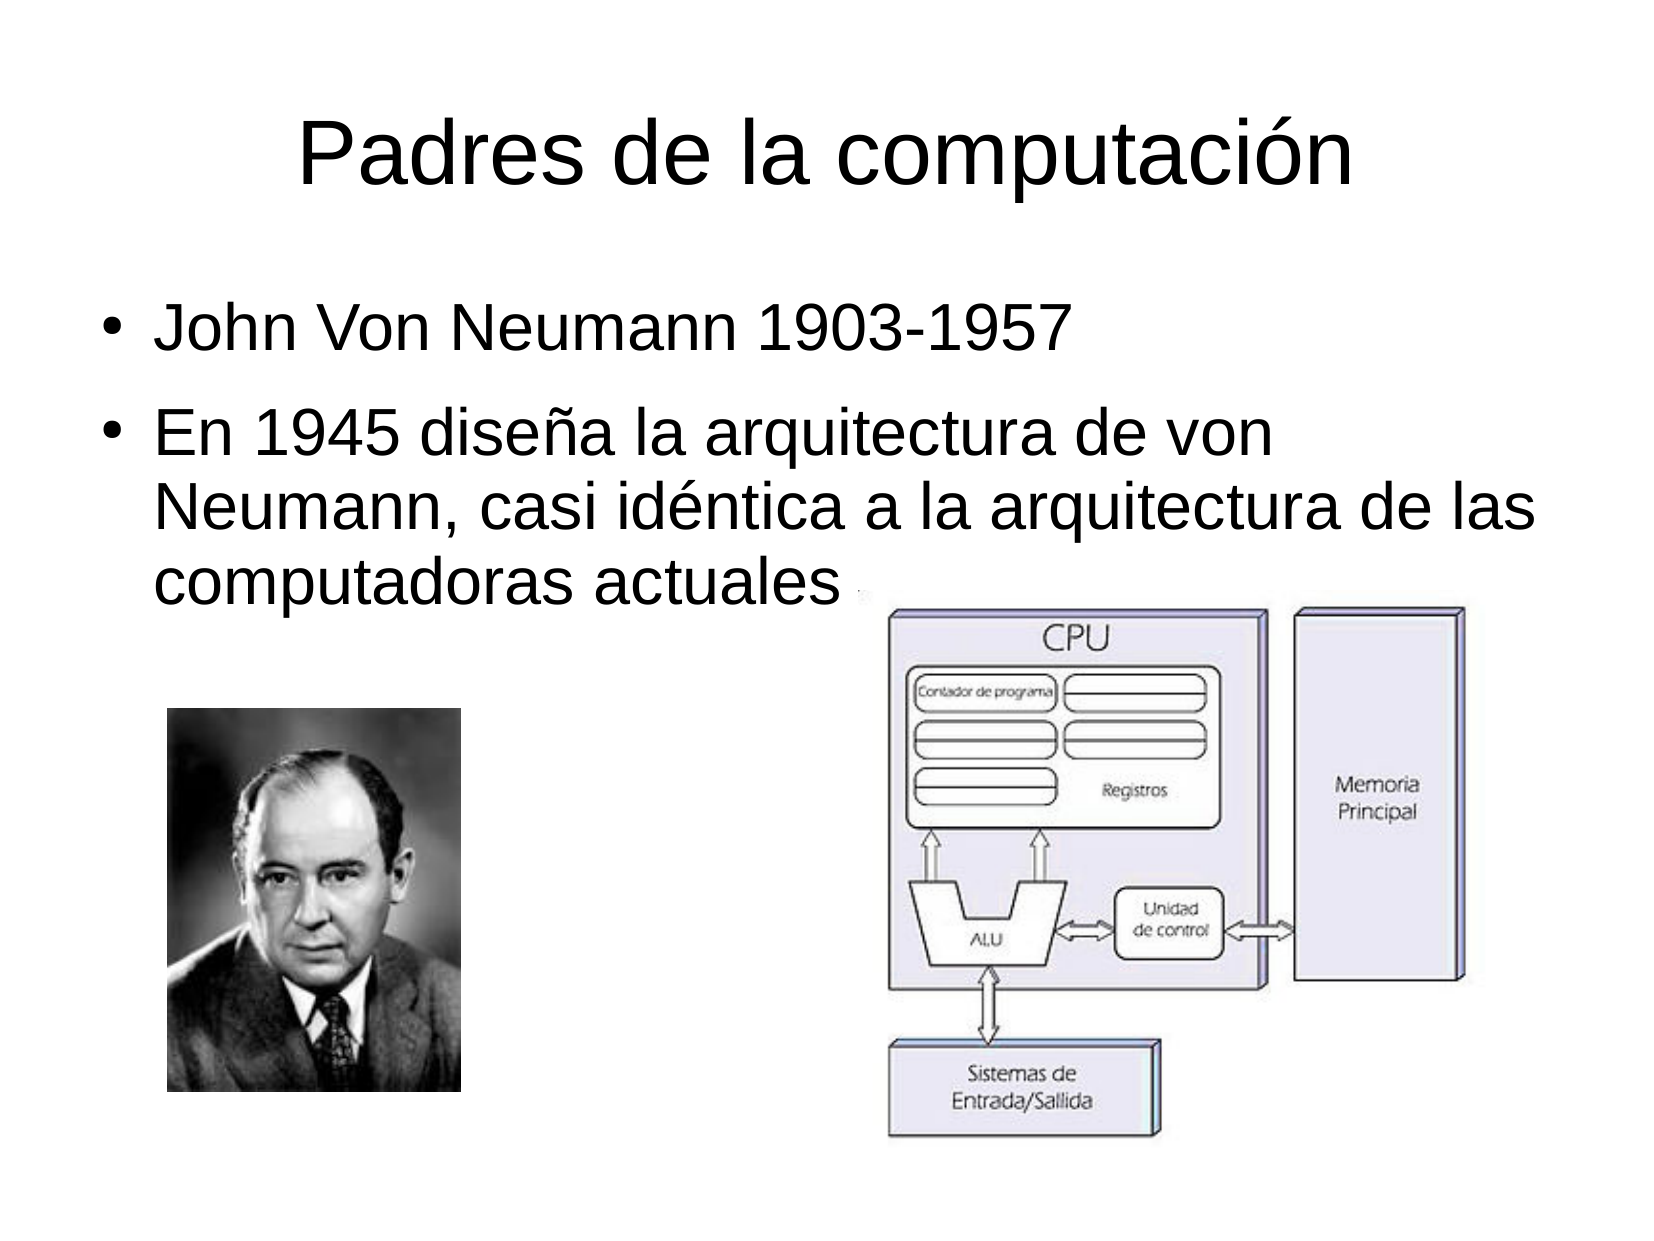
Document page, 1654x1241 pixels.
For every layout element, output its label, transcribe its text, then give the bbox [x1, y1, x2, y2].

picture [167, 708, 461, 1093]
picture [858, 590, 1489, 1148]
title Padres de la computación [82, 49, 1571, 257]
list John Von Neumann 1903-1957 En 1945 diseña la arquitectura de von Neumann, casi idéntica a la arquitectura de las computadoras actuales [82, 290, 1571, 1010]
